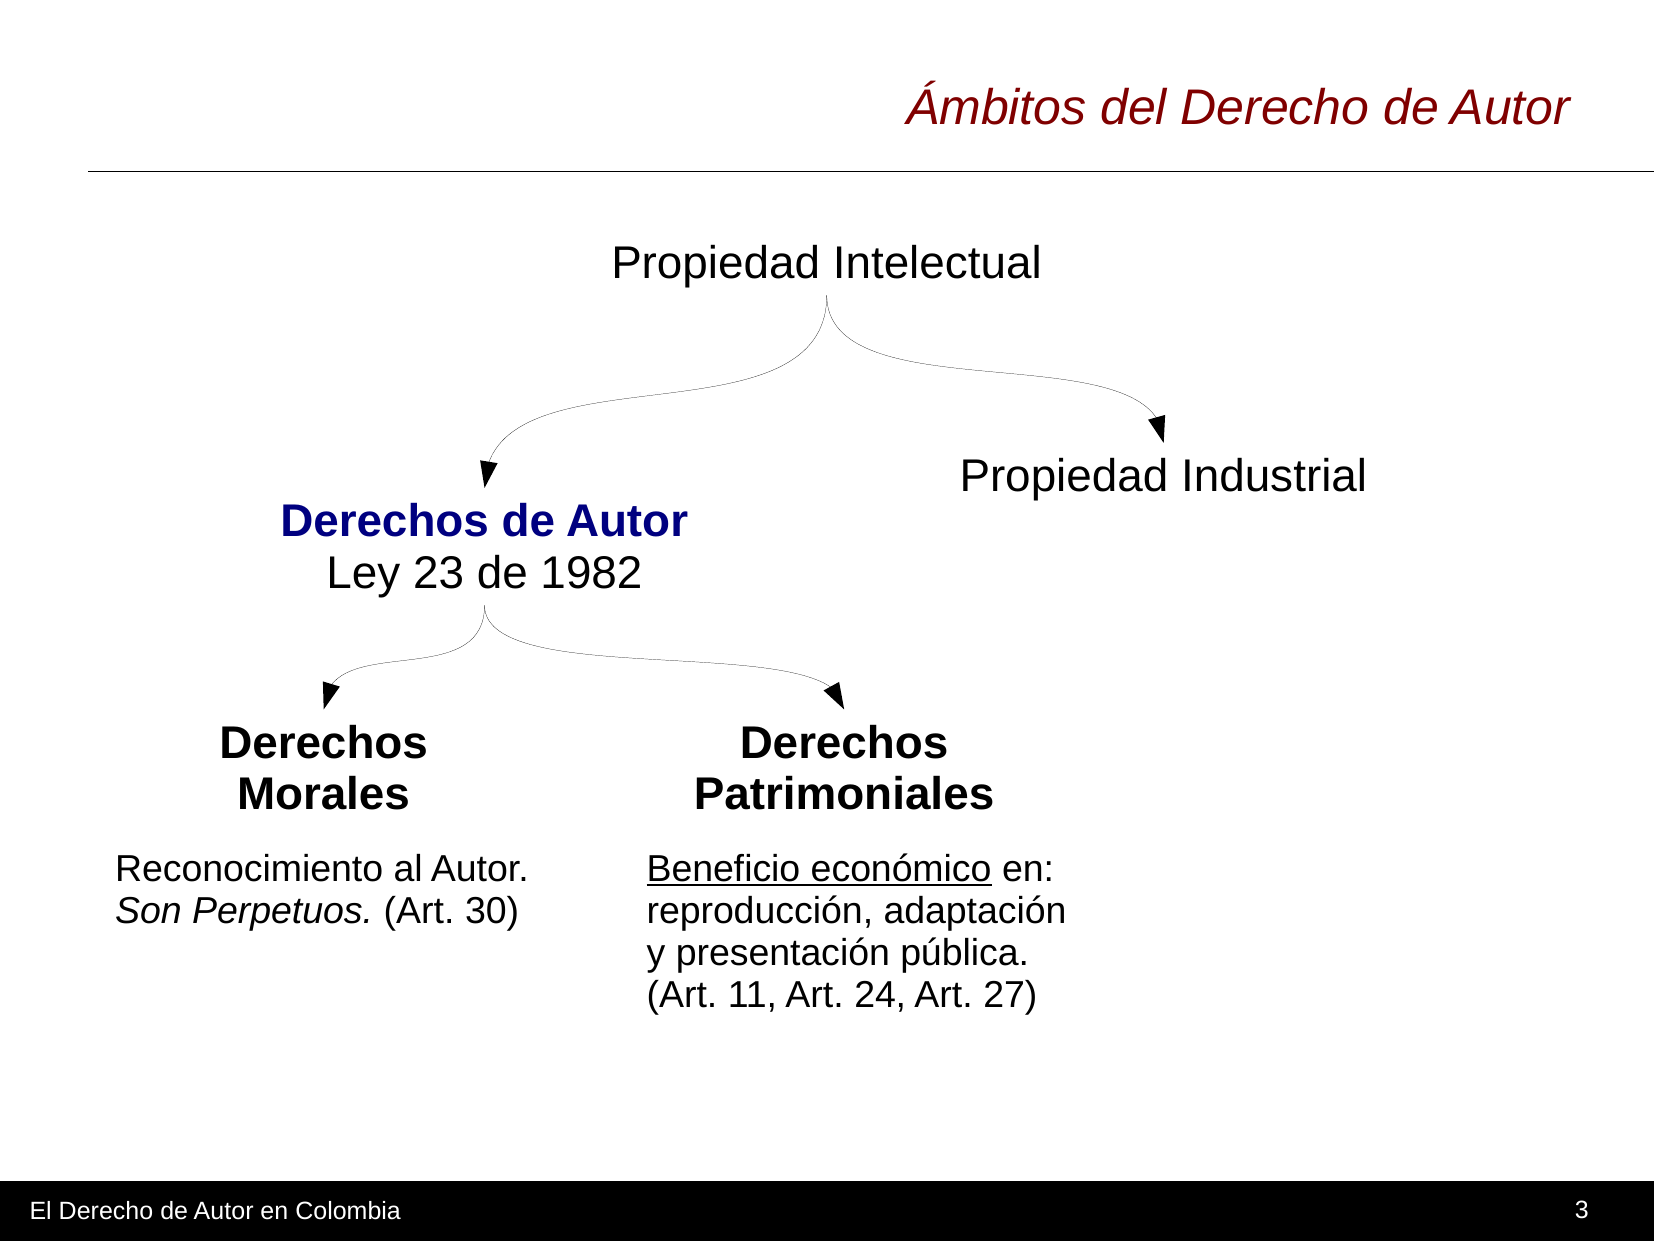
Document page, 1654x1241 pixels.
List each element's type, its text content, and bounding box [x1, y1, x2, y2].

text_box Propiedad Intelectual [596, 229, 1058, 296]
text_box Derechos de Autor Ley 23 de 1982 [265, 487, 704, 606]
text_box Reconocimiento al Autor. Son Perpetuos. (Art. 30) [100, 840, 573, 939]
text_box Propiedad Industrial [944, 442, 1383, 509]
text_box Beneficio económico en: reproducción, adaptación y presentación pública. (Art. 11, Art. 24, Art. 27) [631, 840, 1105, 1023]
text_box Derechos Patrimoniales [679, 709, 1010, 827]
title Ámbitos del Derecho de Autor [82, 67, 1571, 148]
text_box Derechos Morales [204, 709, 443, 827]
